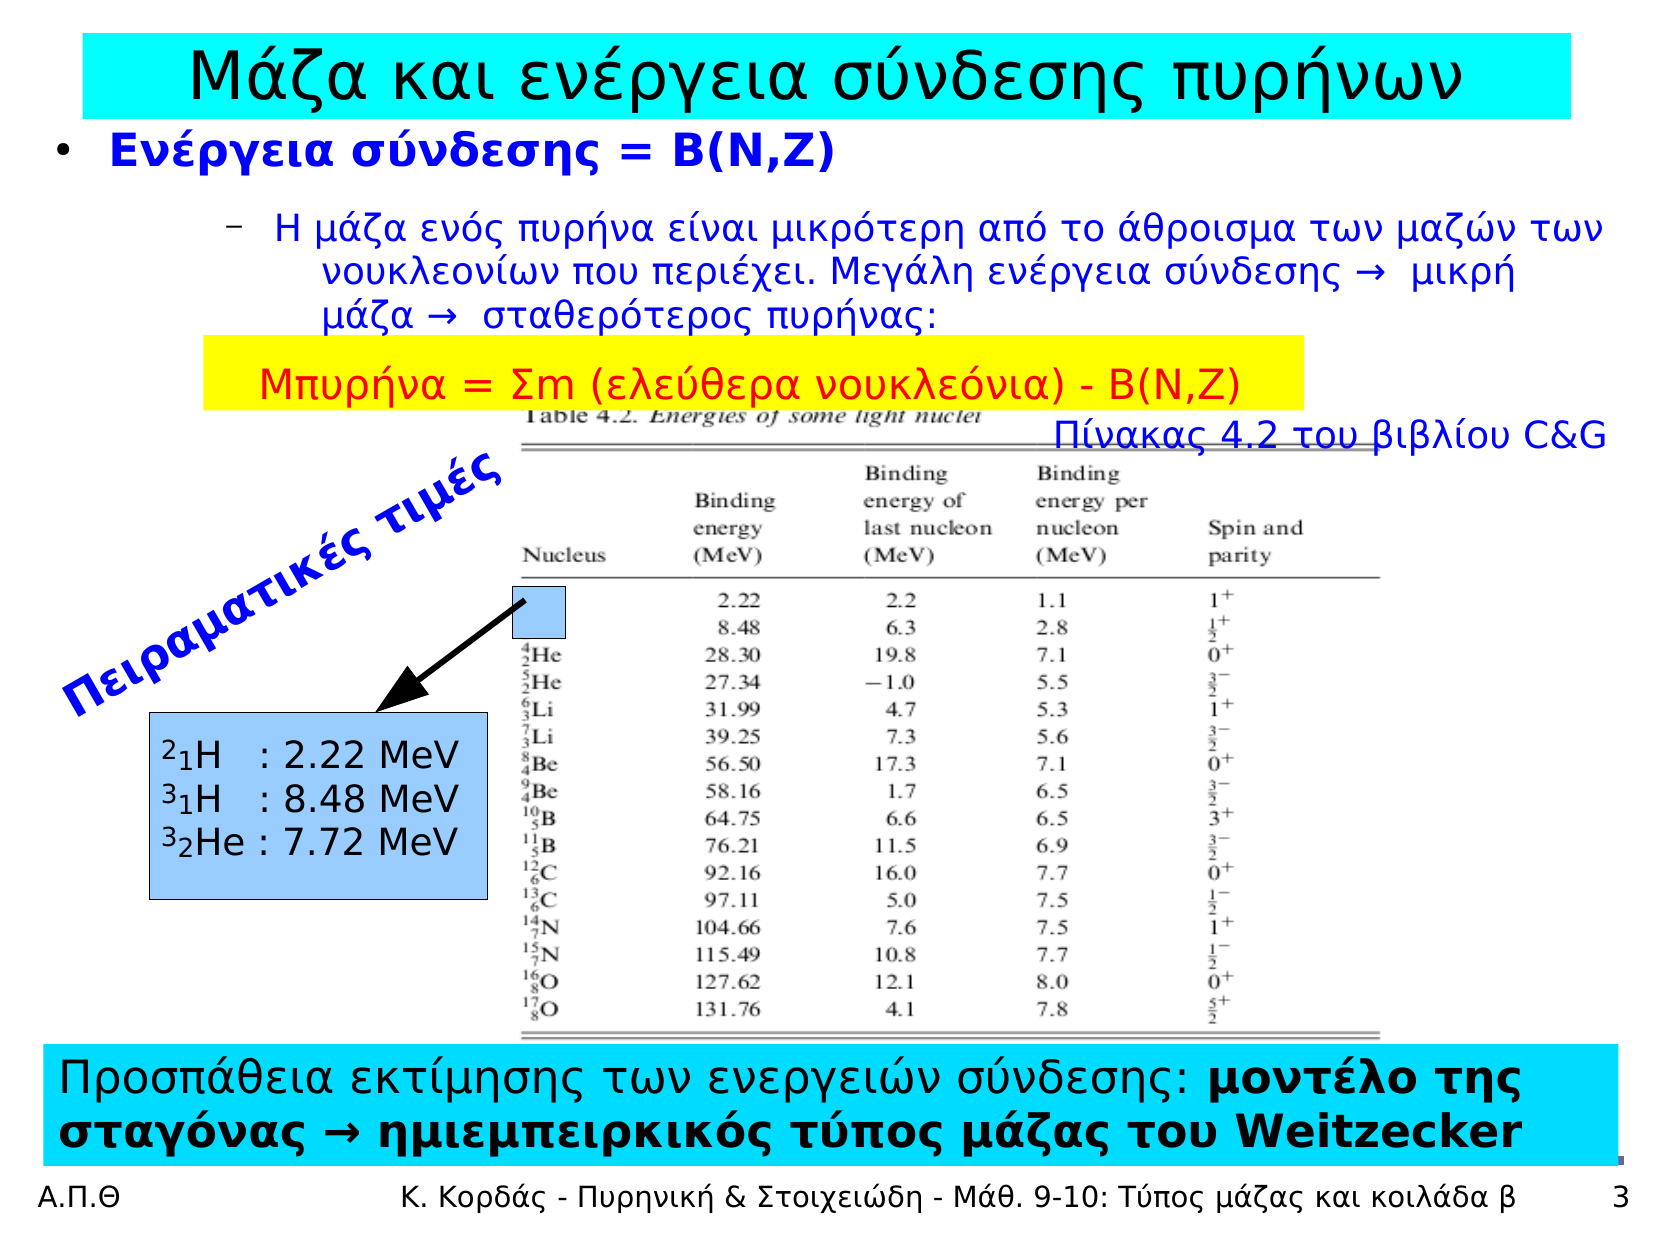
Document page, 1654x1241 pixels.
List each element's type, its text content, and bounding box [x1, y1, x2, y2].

text_box Πίνακας 4.2 του βιβλίου C&G [1038, 406, 1639, 466]
list Ενέργεια σύνδεσης = Β(Ν,Ζ) Η μάζα ενός πυρήνα είναι μικρότερη από το άθροισμα των μαζών των νουκλεονίων που περιέχει. Μεγάλη ενέργεια σύνδεσης → μικρή μάζα → σταθερότερος πυρήνας: Μπυρήνα = Σm (ελεύθερα νουκλεόνια) - Β(Ν,Ζ) [37, 123, 1613, 1086]
text_box Πειραματικές τιμές [37, 422, 525, 743]
text_box [512, 586, 566, 639]
text_box Προσπάθεια εκτίμησης των ενεργειών σύνδεσης: μοντέλο της σταγόνας → ημιεμπειρκικός τύπος μάζας του Weitzecker [43, 1044, 1619, 1166]
text_box 21H : 2.22 MeV 31H : 8.48 MeV 32He : 7.72 MeV [146, 726, 475, 900]
title Μάζα και ενέργεια σύνδεσης πυρήνων [82, 33, 1571, 119]
